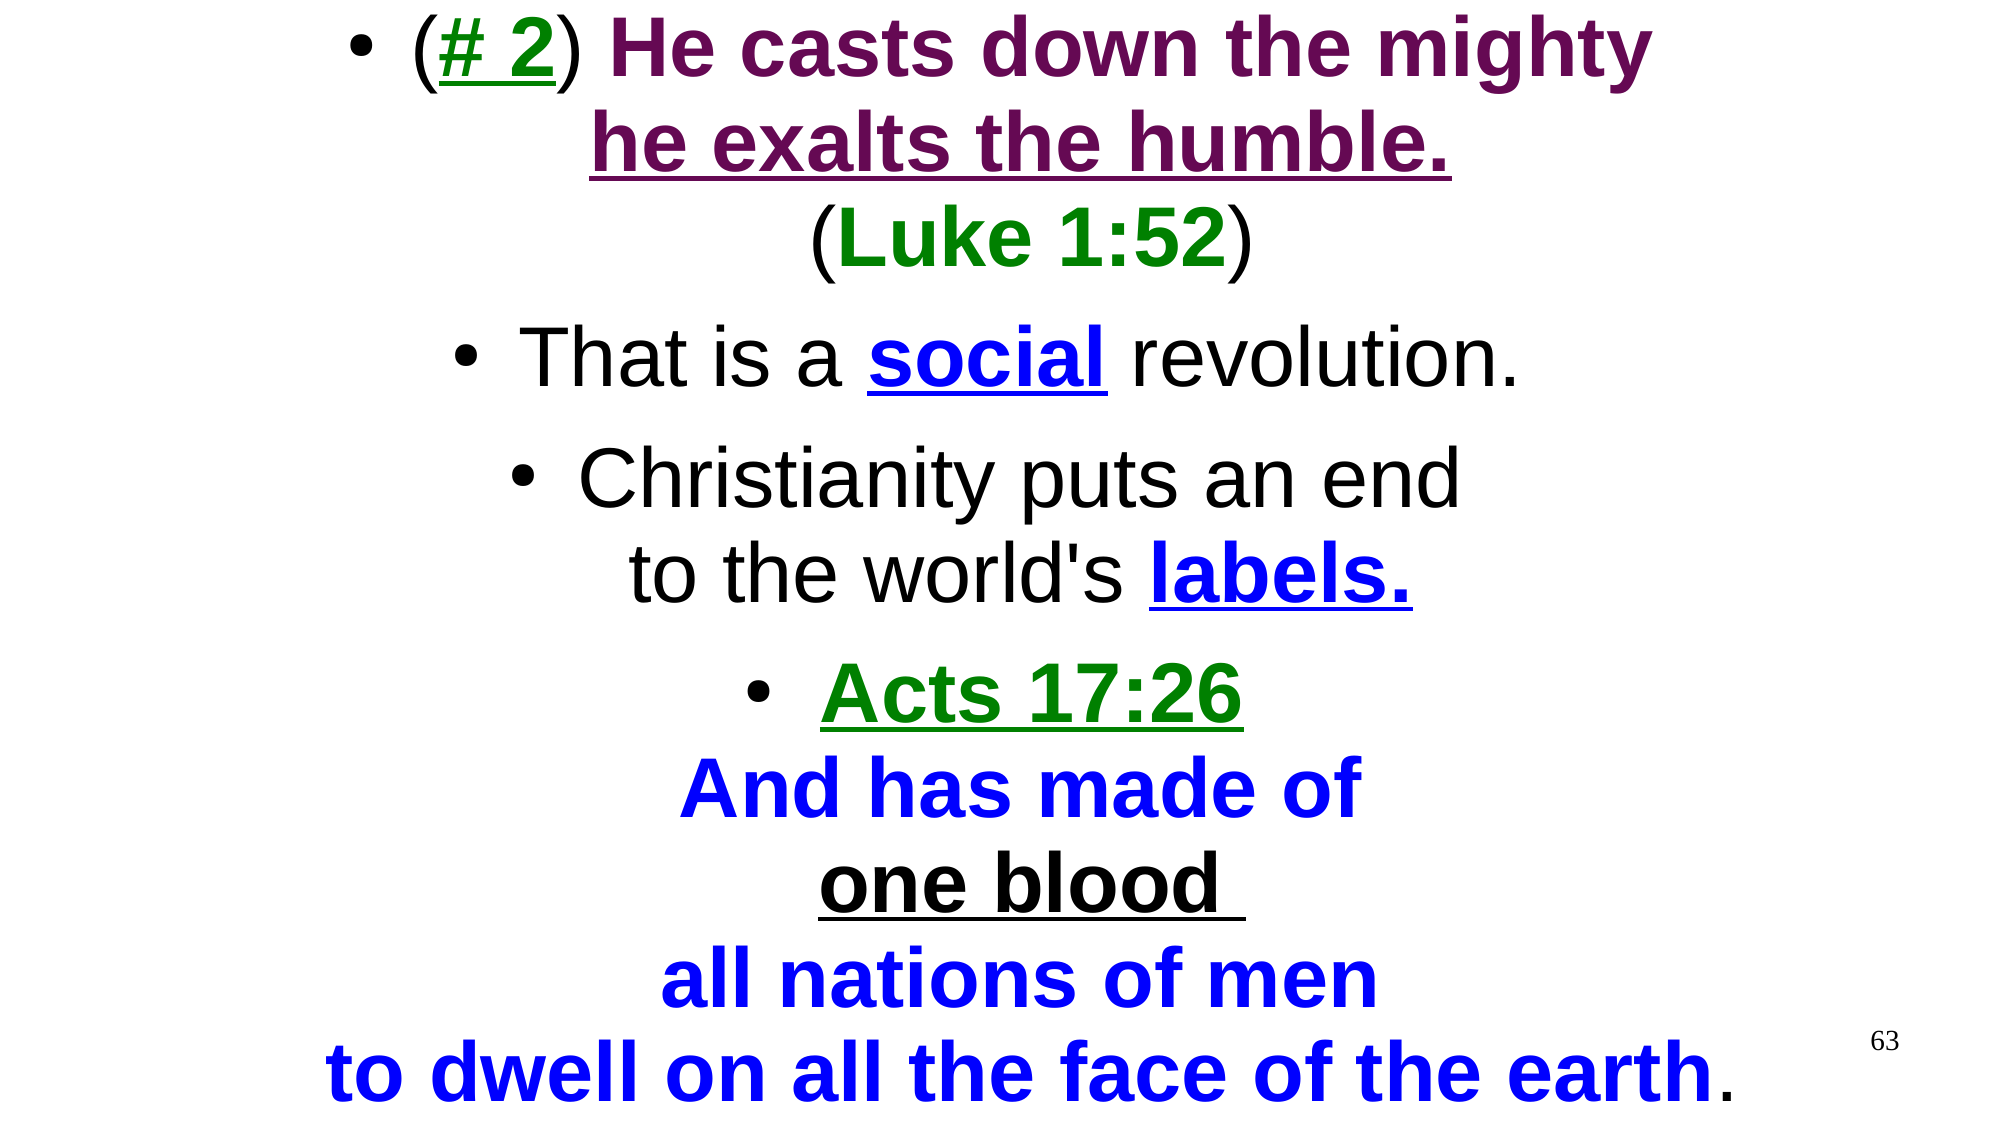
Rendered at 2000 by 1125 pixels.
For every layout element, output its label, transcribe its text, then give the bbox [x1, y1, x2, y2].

list (# 2) He casts down the mighty he exalts the humble. (Luke 1:52) That is a social revolution. Christianity puts an end to the world's labels. Acts 17:26 And has made of one blood all nations of men to dwell on all the face of the earth. [0, 0, 1996, 1123]
